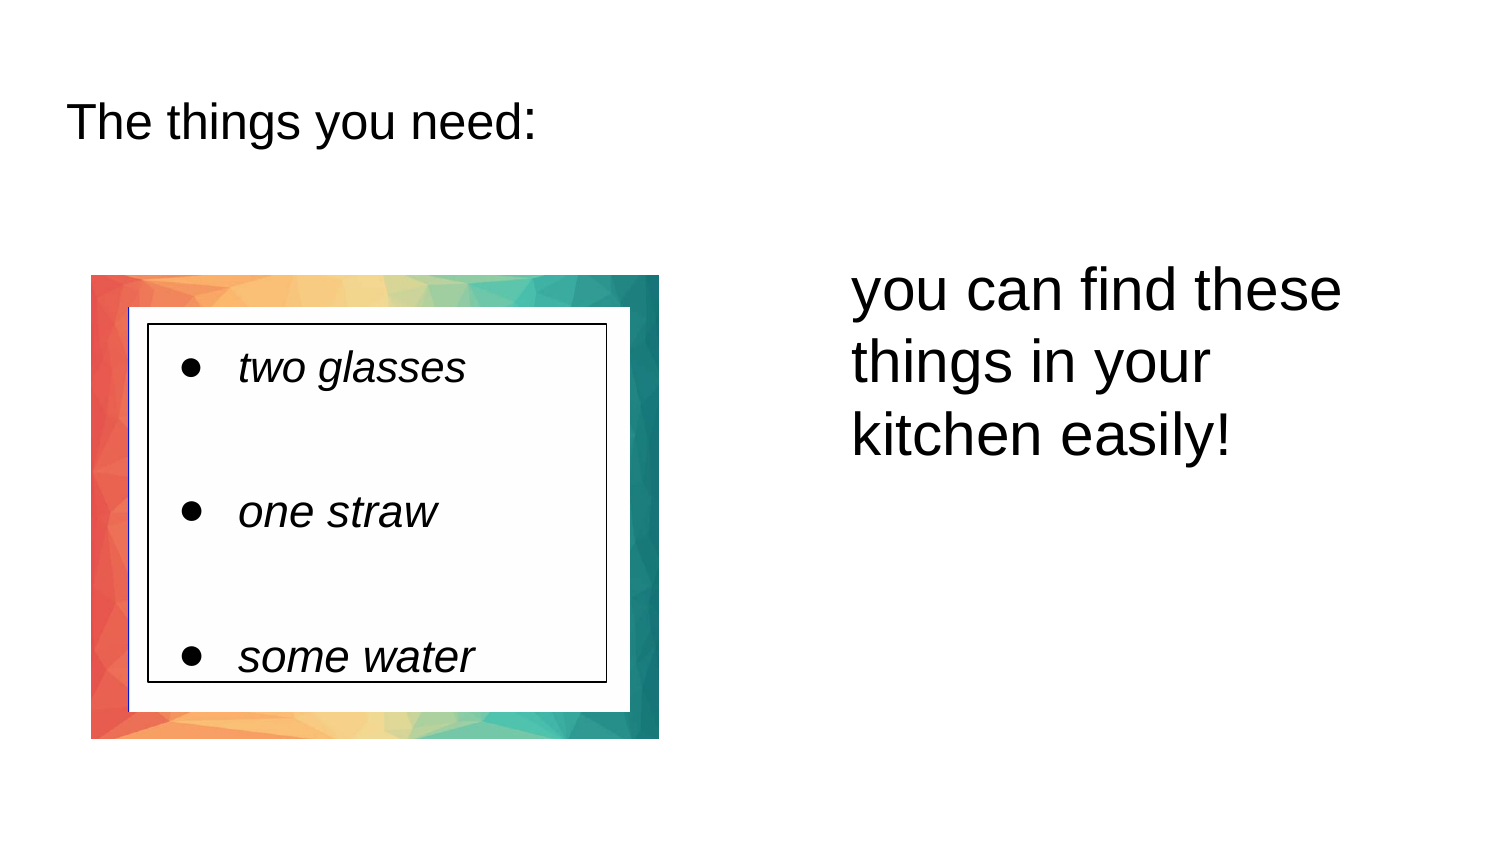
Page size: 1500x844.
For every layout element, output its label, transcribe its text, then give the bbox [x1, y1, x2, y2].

text_box you can find these things in your kitchen easily! [836, 234, 1371, 712]
picture [91, 275, 659, 739]
text_box two glasses one straw some water [148, 323, 607, 682]
title The things you need: [51, 72, 1449, 167]
list …. [51, 189, 1449, 750]
